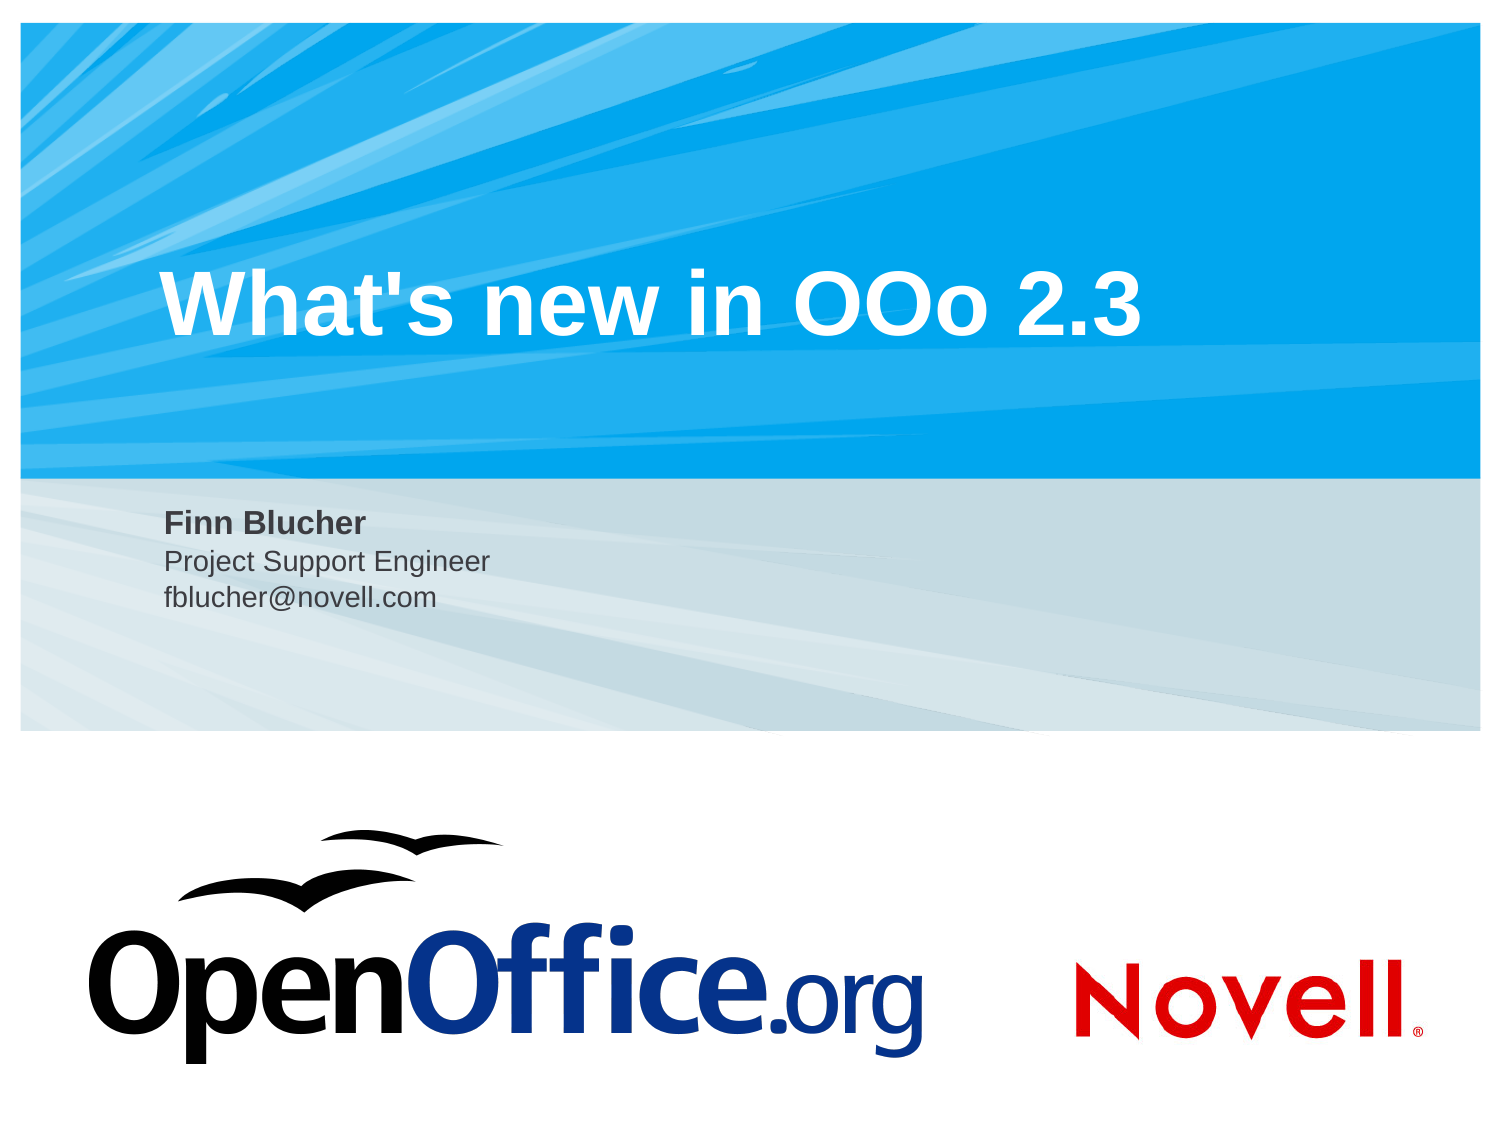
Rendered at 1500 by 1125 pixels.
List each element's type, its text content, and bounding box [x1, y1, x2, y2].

title What's new in OOo 2.3 [160, 153, 1473, 404]
picture [89, 830, 922, 1064]
subtitle Finn Blucher Project Support Engineer fblucher@novell.com [163, 501, 788, 729]
picture [17, 20, 1483, 737]
picture [1066, 951, 1430, 1047]
